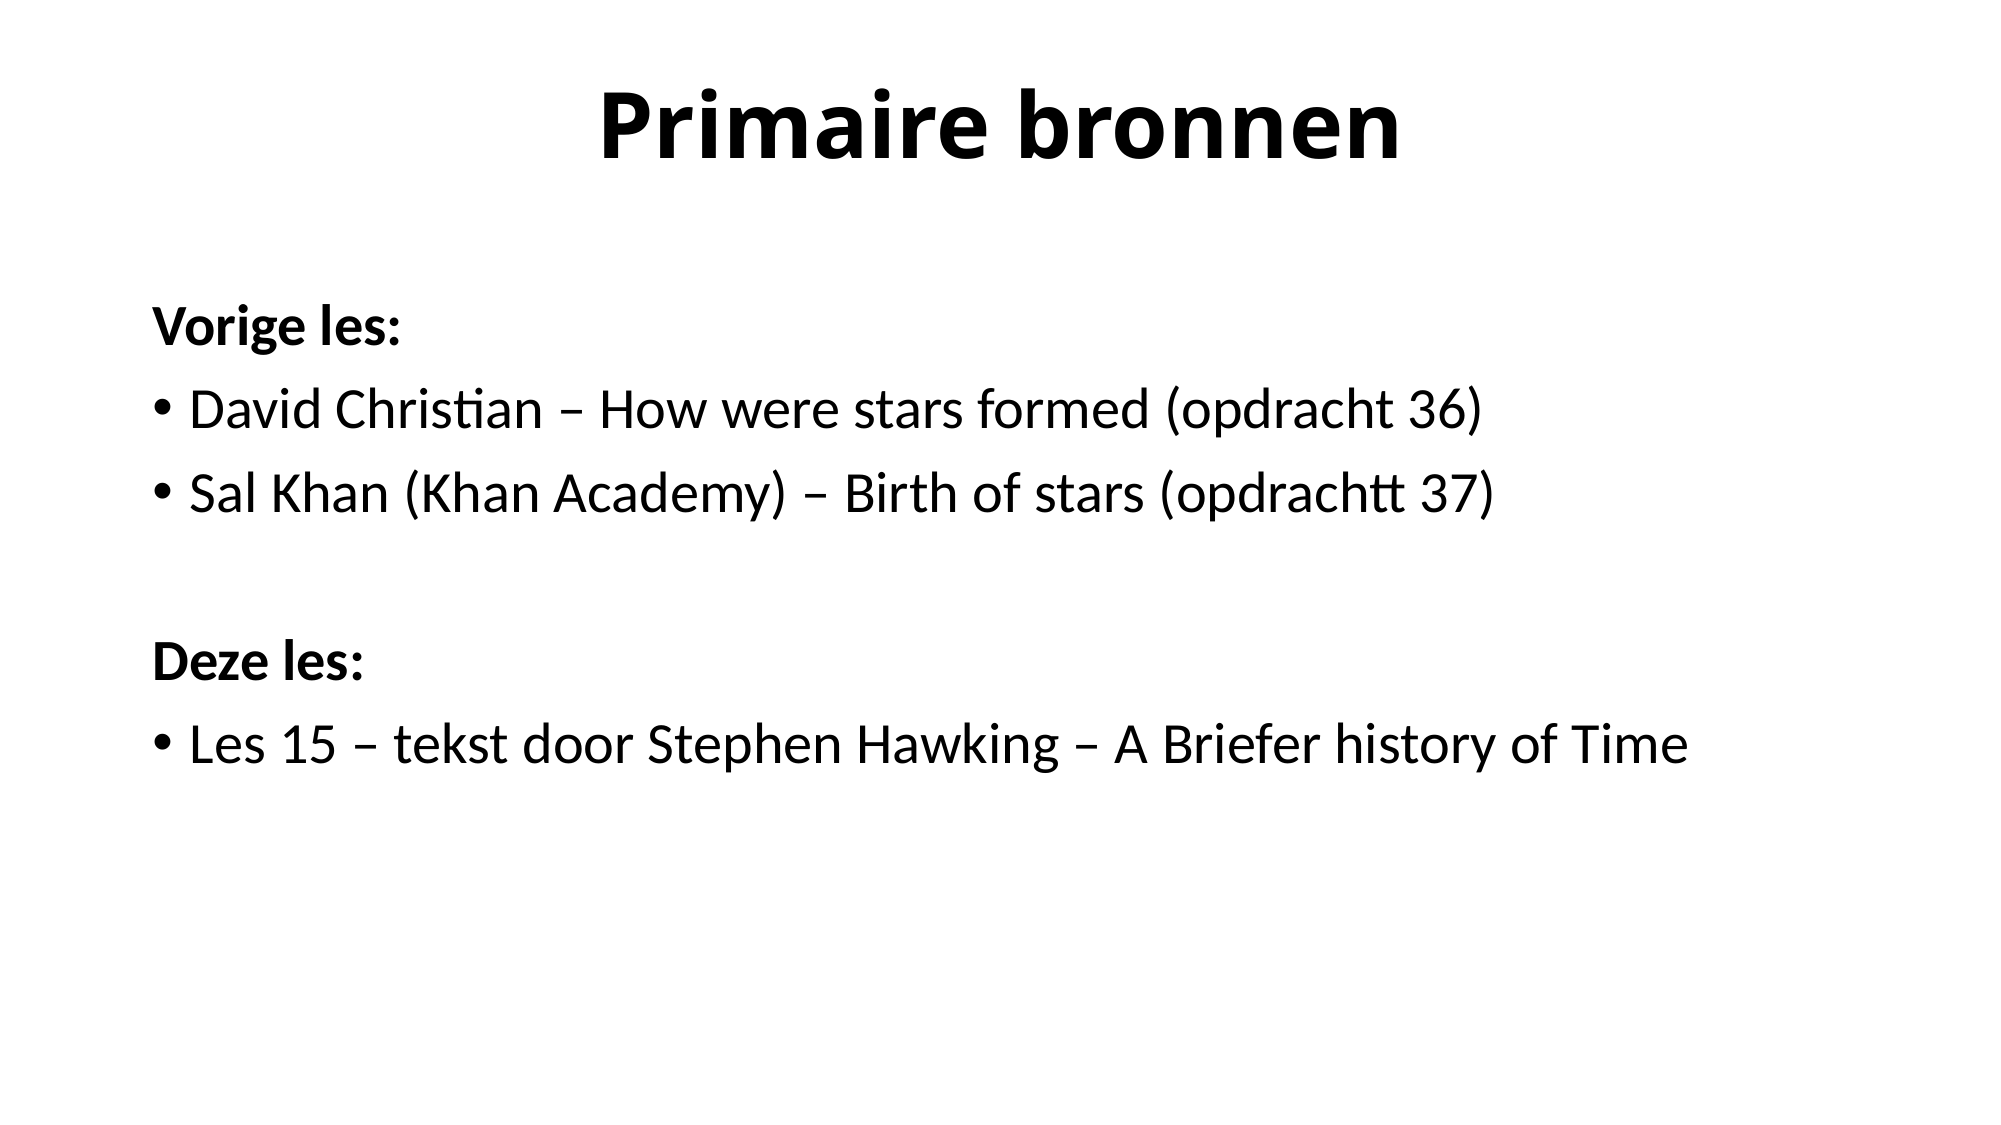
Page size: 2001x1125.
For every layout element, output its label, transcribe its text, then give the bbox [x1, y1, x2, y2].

list Vorige les: David Christian – How were stars formed (opdracht 36) Sal Khan (Khan Academy) – Birth of stars (opdrachtt 37) Deze les: Les 15 – tekst door Stephen Hawking – A Briefer history of Time [137, 196, 1863, 1014]
title Primaire bronnen [137, 59, 1863, 196]
